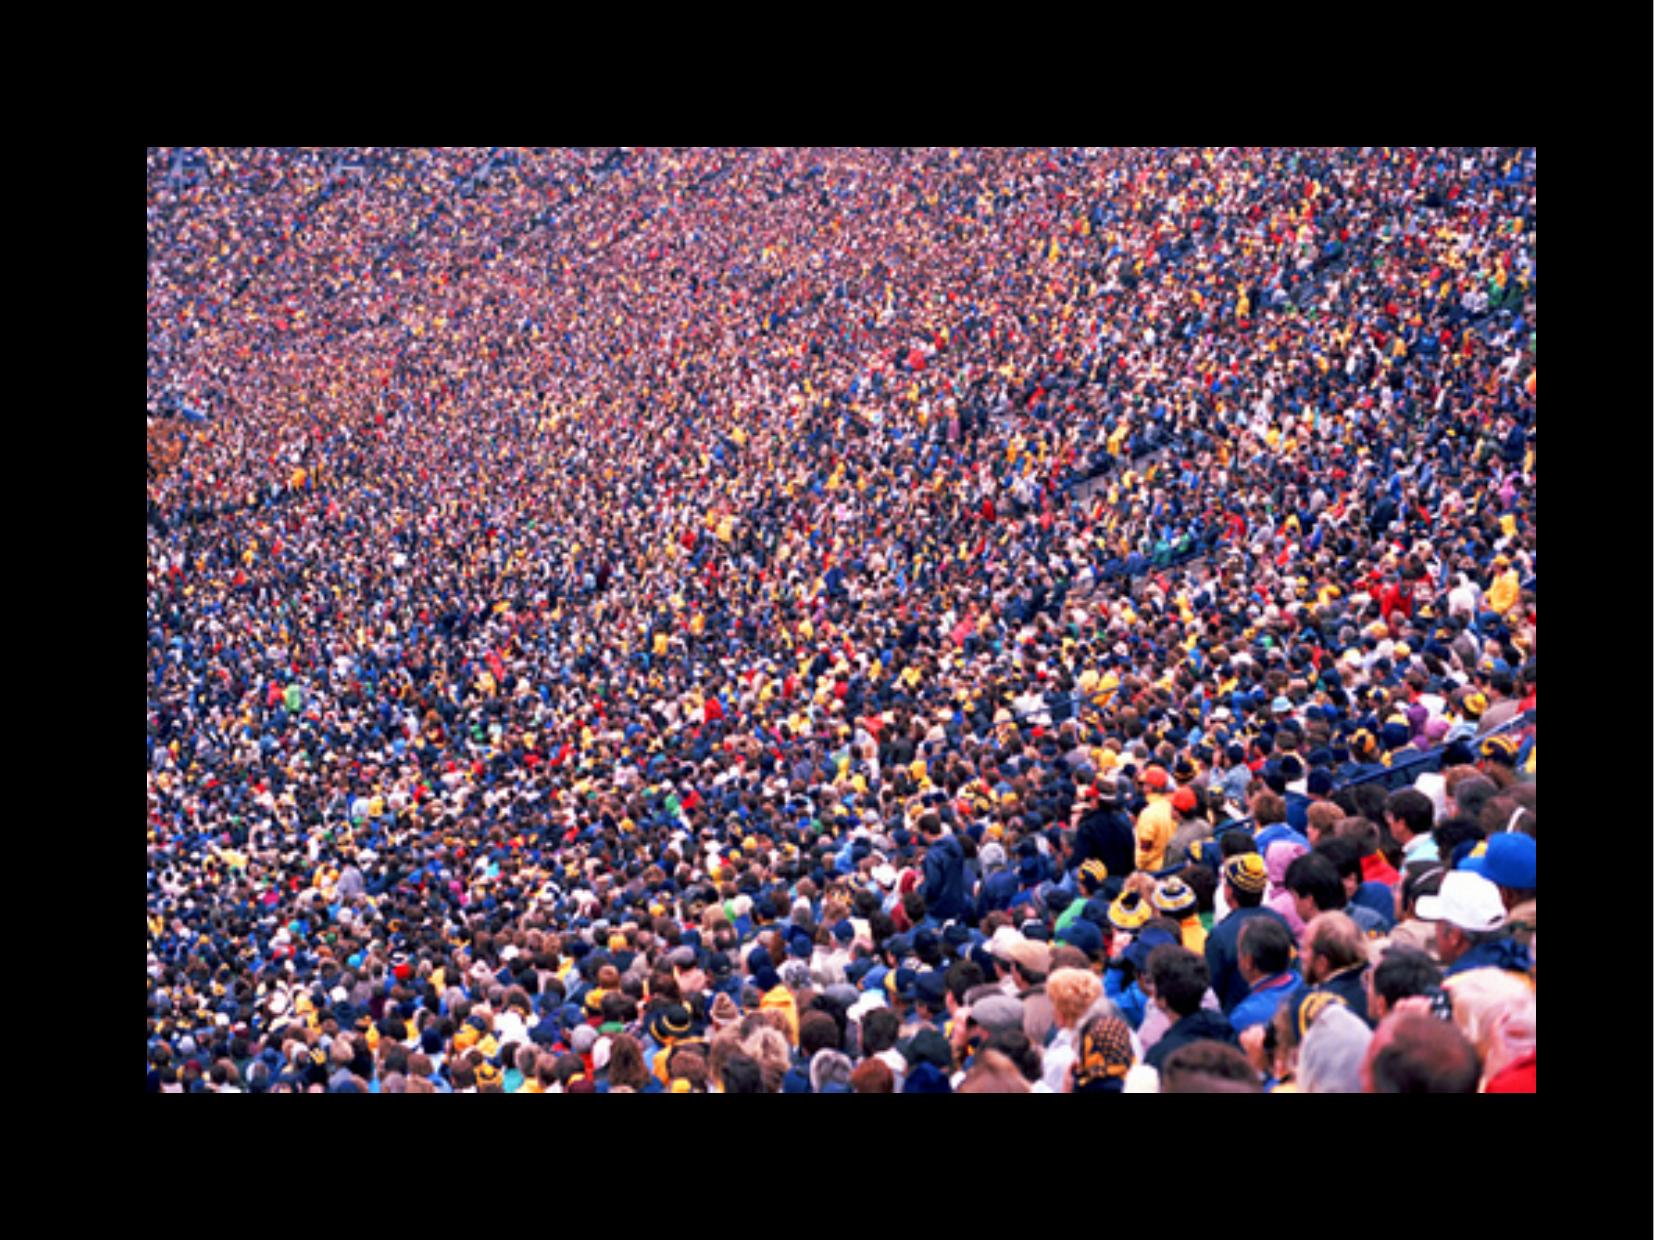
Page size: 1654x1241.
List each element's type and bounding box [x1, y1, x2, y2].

picture [147, 147, 1536, 1093]
